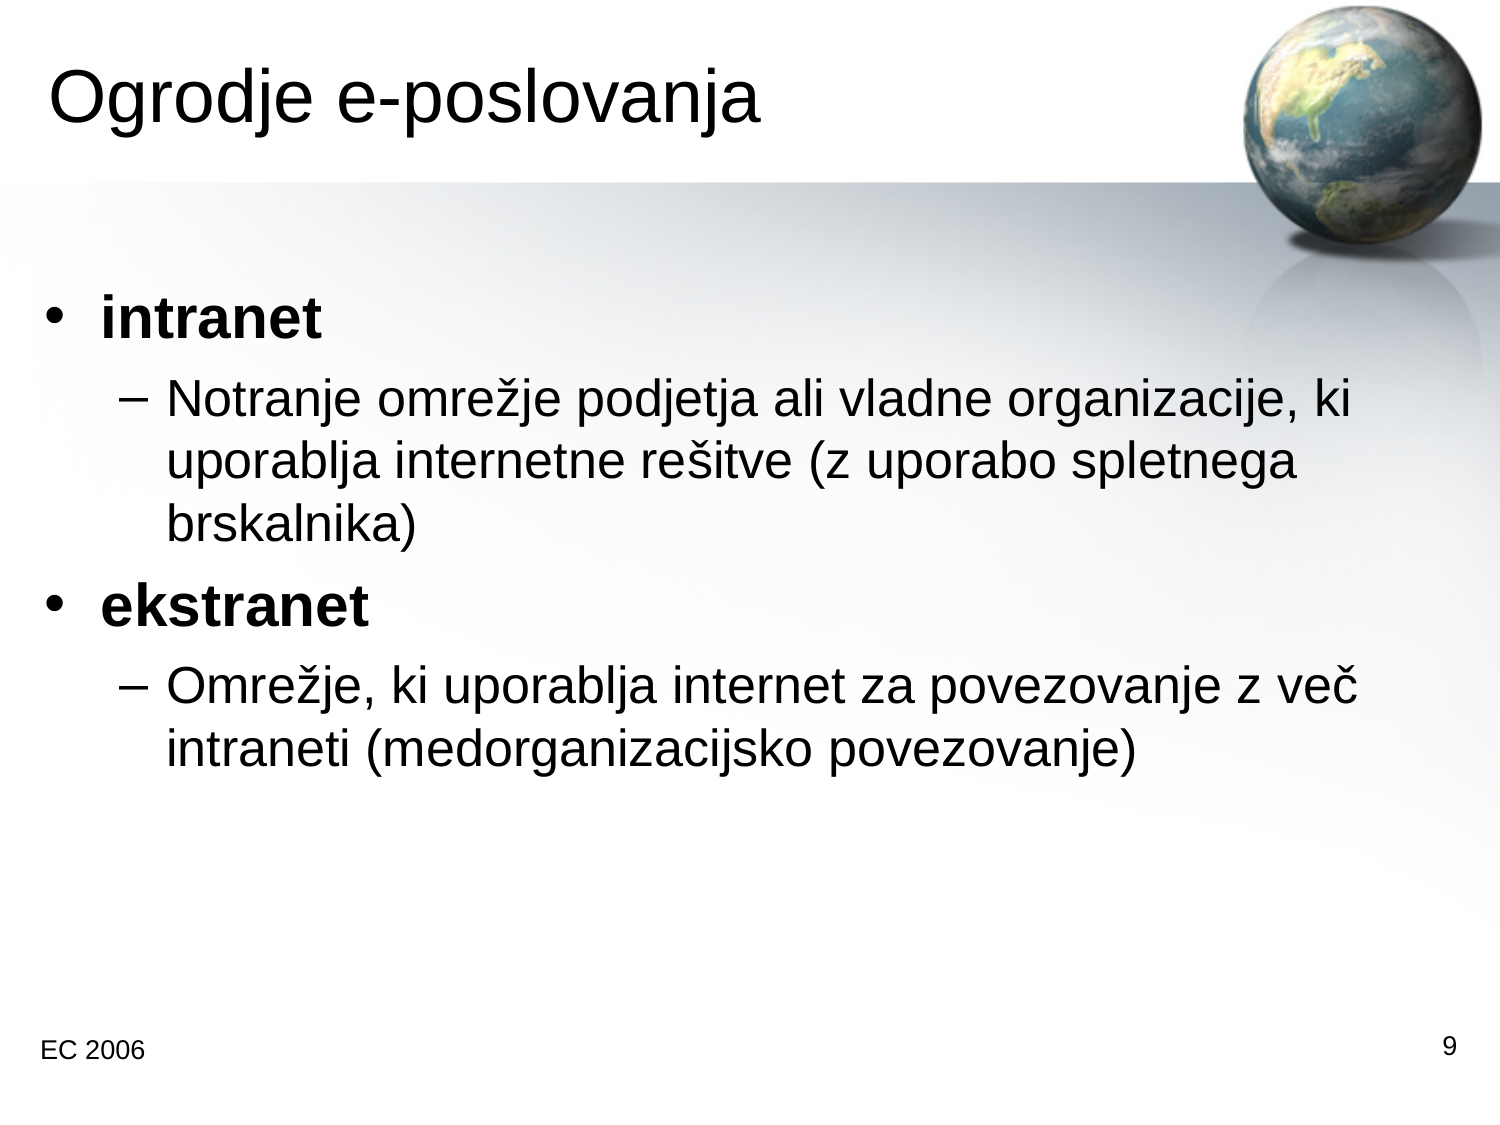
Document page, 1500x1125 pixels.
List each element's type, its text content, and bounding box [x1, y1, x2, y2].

picture [0, 0, 1500, 1125]
text_box <number> [1159, 1020, 1473, 1096]
title Ogrodje e-poslovanja [33, 22, 1239, 162]
list intranet Notranje omrežje podjetja ali vladne organizacije, ki uporablja internetne rešitve (z uporabo spletnega brskalnika) ekstranet Omrežje, ki uporablja internet za povezovanje z več intraneti (medorganizacijsko povezovanje) [29, 271, 1471, 995]
text_box EC 2006 [25, 1025, 338, 1101]
